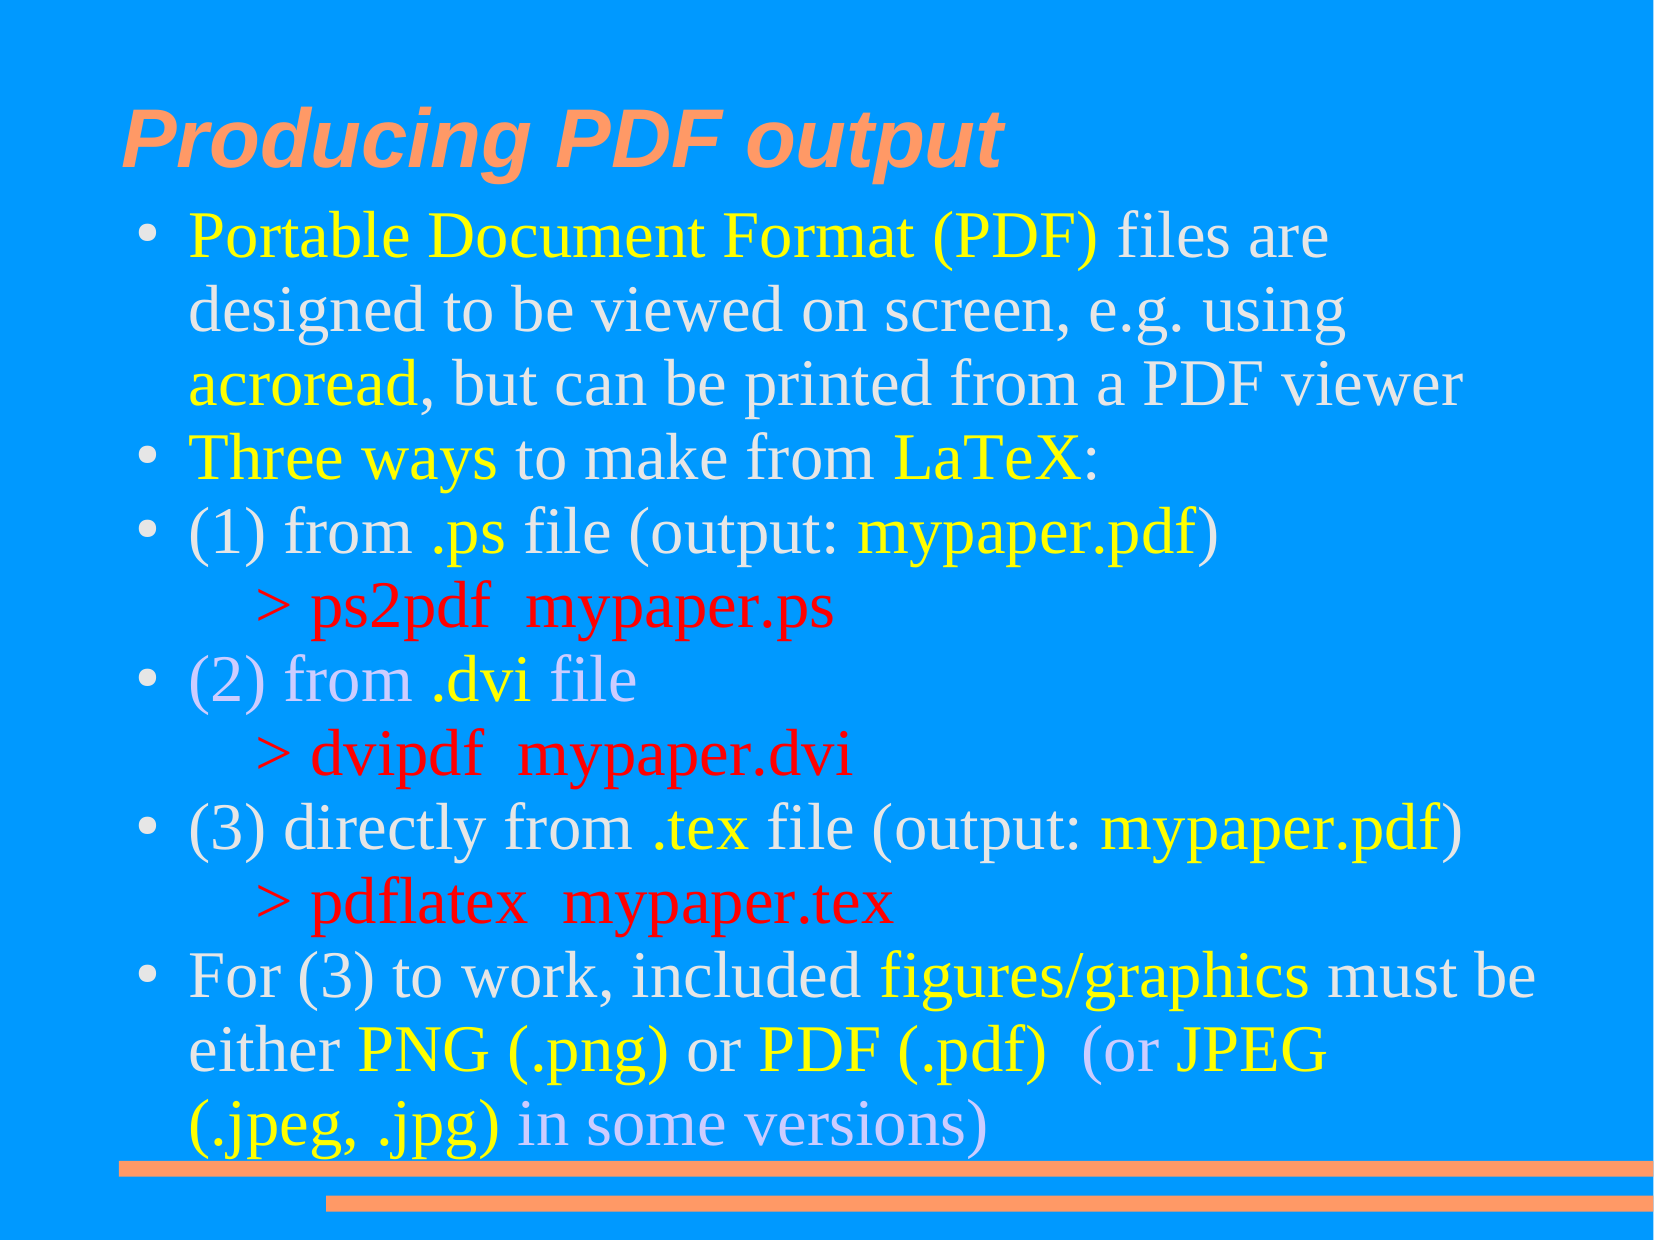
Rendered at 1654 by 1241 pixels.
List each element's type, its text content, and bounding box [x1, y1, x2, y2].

title Producing PDF output [121, 35, 1534, 197]
list Portable Document Format (PDF) files are designed to be viewed on screen, e.g. using acroread, but can be printed from a PDF viewer Three ways to make from LaTeX: (1) from .ps file (output: mypaper.pdf) > ps2pdf mypaper.ps (2) from .dvi file > dvipdf mypaper.dvi (3) directly from .tex file (output: mypaper.pdf) > pdflatex mypaper.tex For (3) to work, included figures/graphics must be either PNG (.png) or PDF (.pdf) (or JPEG (.jpeg, .jpg) in some versions) [117, 197, 1557, 1161]
